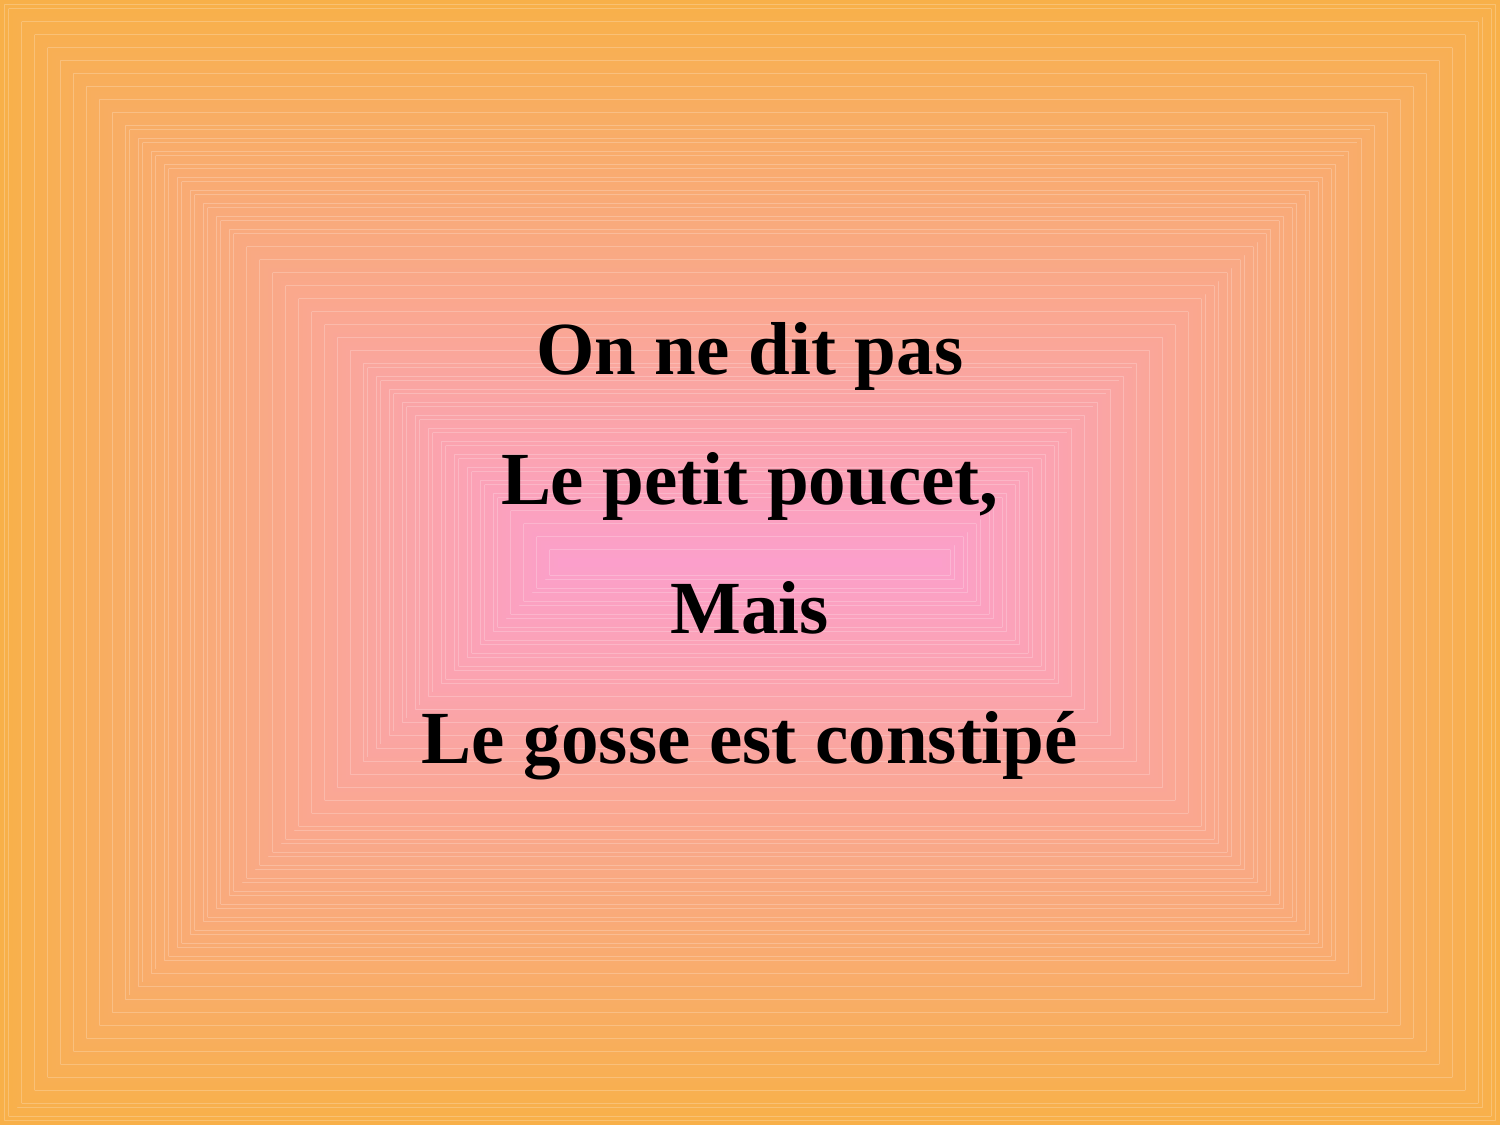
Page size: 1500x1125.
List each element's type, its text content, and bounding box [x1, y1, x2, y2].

text_box On ne dit pas Le petit poucet, Mais Le gosse est constipé [406, 299, 1093, 788]
